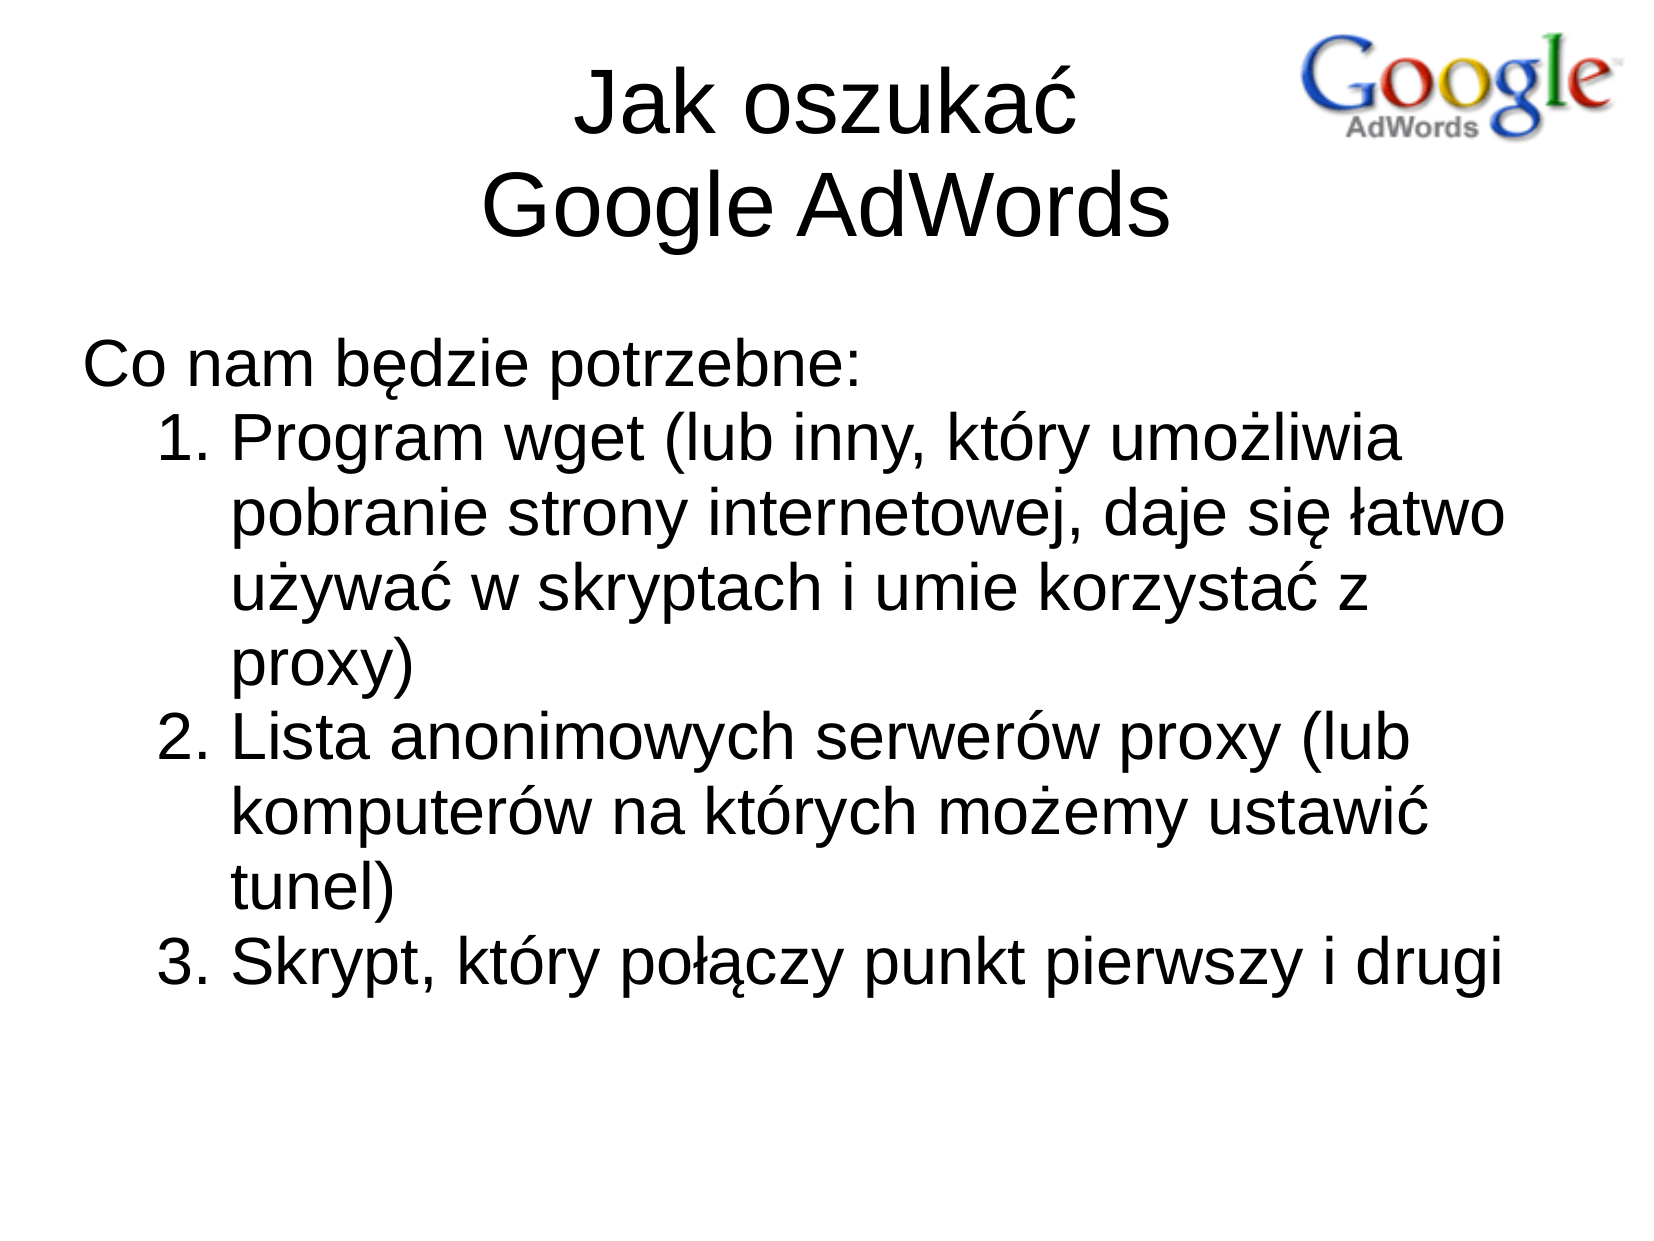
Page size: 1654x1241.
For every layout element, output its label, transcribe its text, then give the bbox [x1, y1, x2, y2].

picture [1299, 27, 1625, 148]
title Jak oszukać Google AdWords [82, 50, 1571, 256]
subtitle Co nam będzie potrzebne: 1. Program wget (lub inny, który umożliwia pobranie strony internetowej, daje się łatwo używać w skryptach i umie korzystać z proxy) 2. Lista anonimowych serwerów proxy (lub komputerów na których możemy ustawić tunel) 3. Skrypt, który połączy punkt pierwszy i drugi [82, 297, 1571, 1102]
